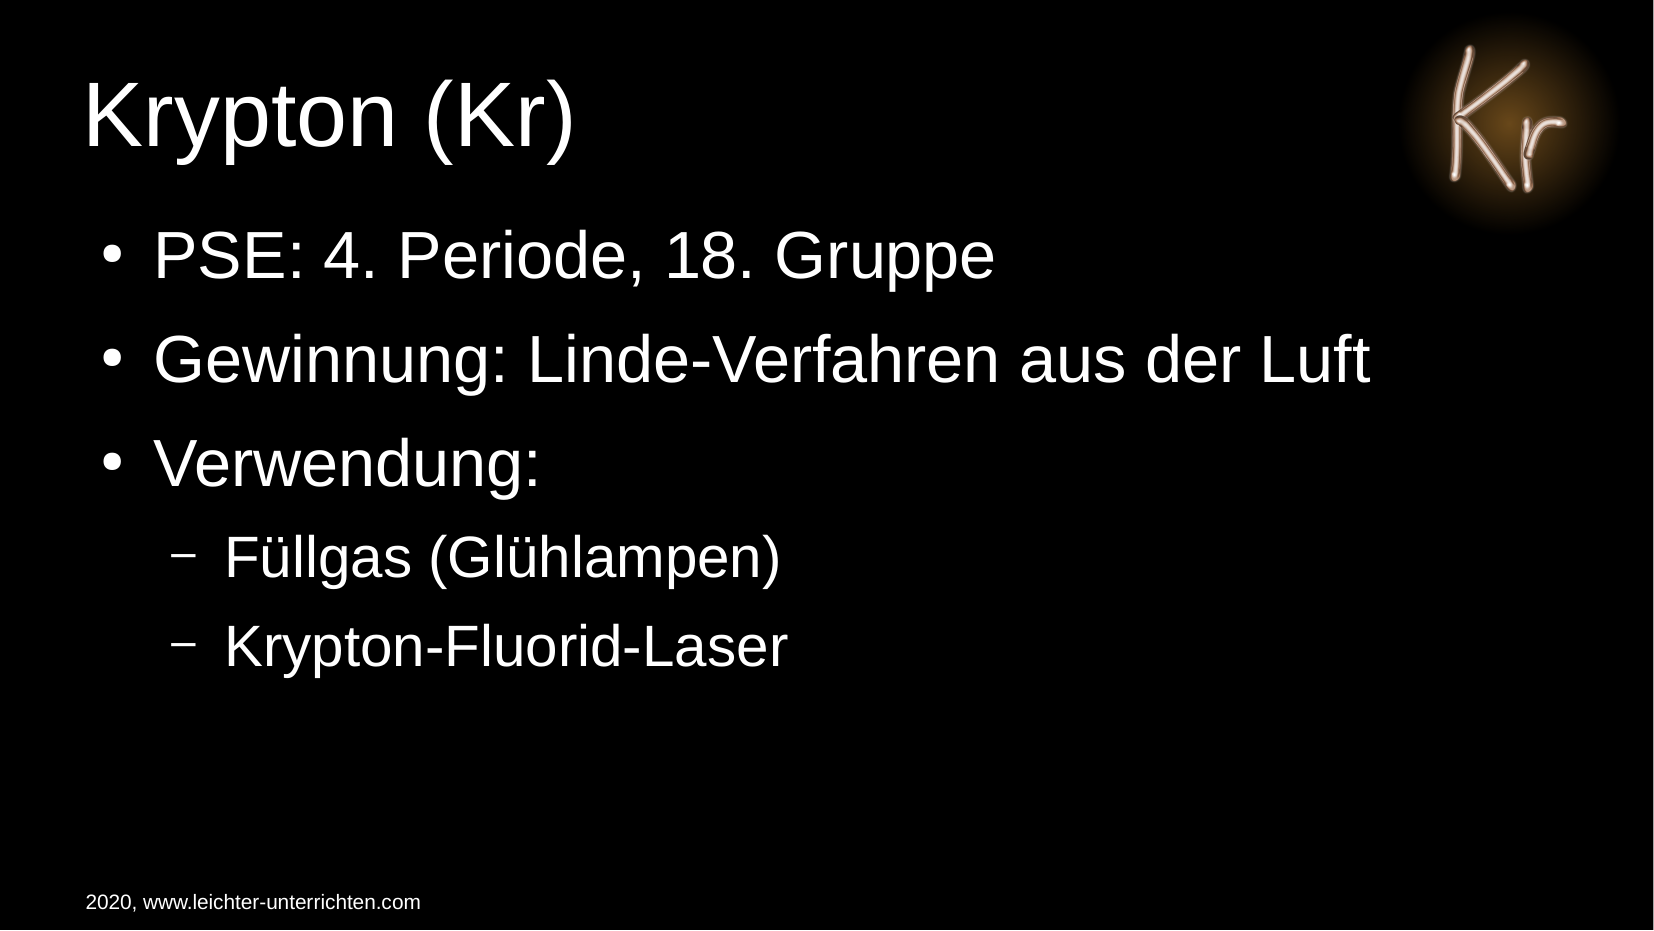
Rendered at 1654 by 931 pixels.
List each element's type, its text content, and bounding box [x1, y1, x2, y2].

list PSE: 4. Periode, 18. Gruppe Gewinnung: Linde-Verfahren aus der Luft Verwendung: Füllgas (Glühlampen) Krypton-Fluorid-Laser [82, 217, 1571, 875]
title Krypton (Kr) [82, 37, 1377, 193]
picture [1377, 11, 1642, 236]
